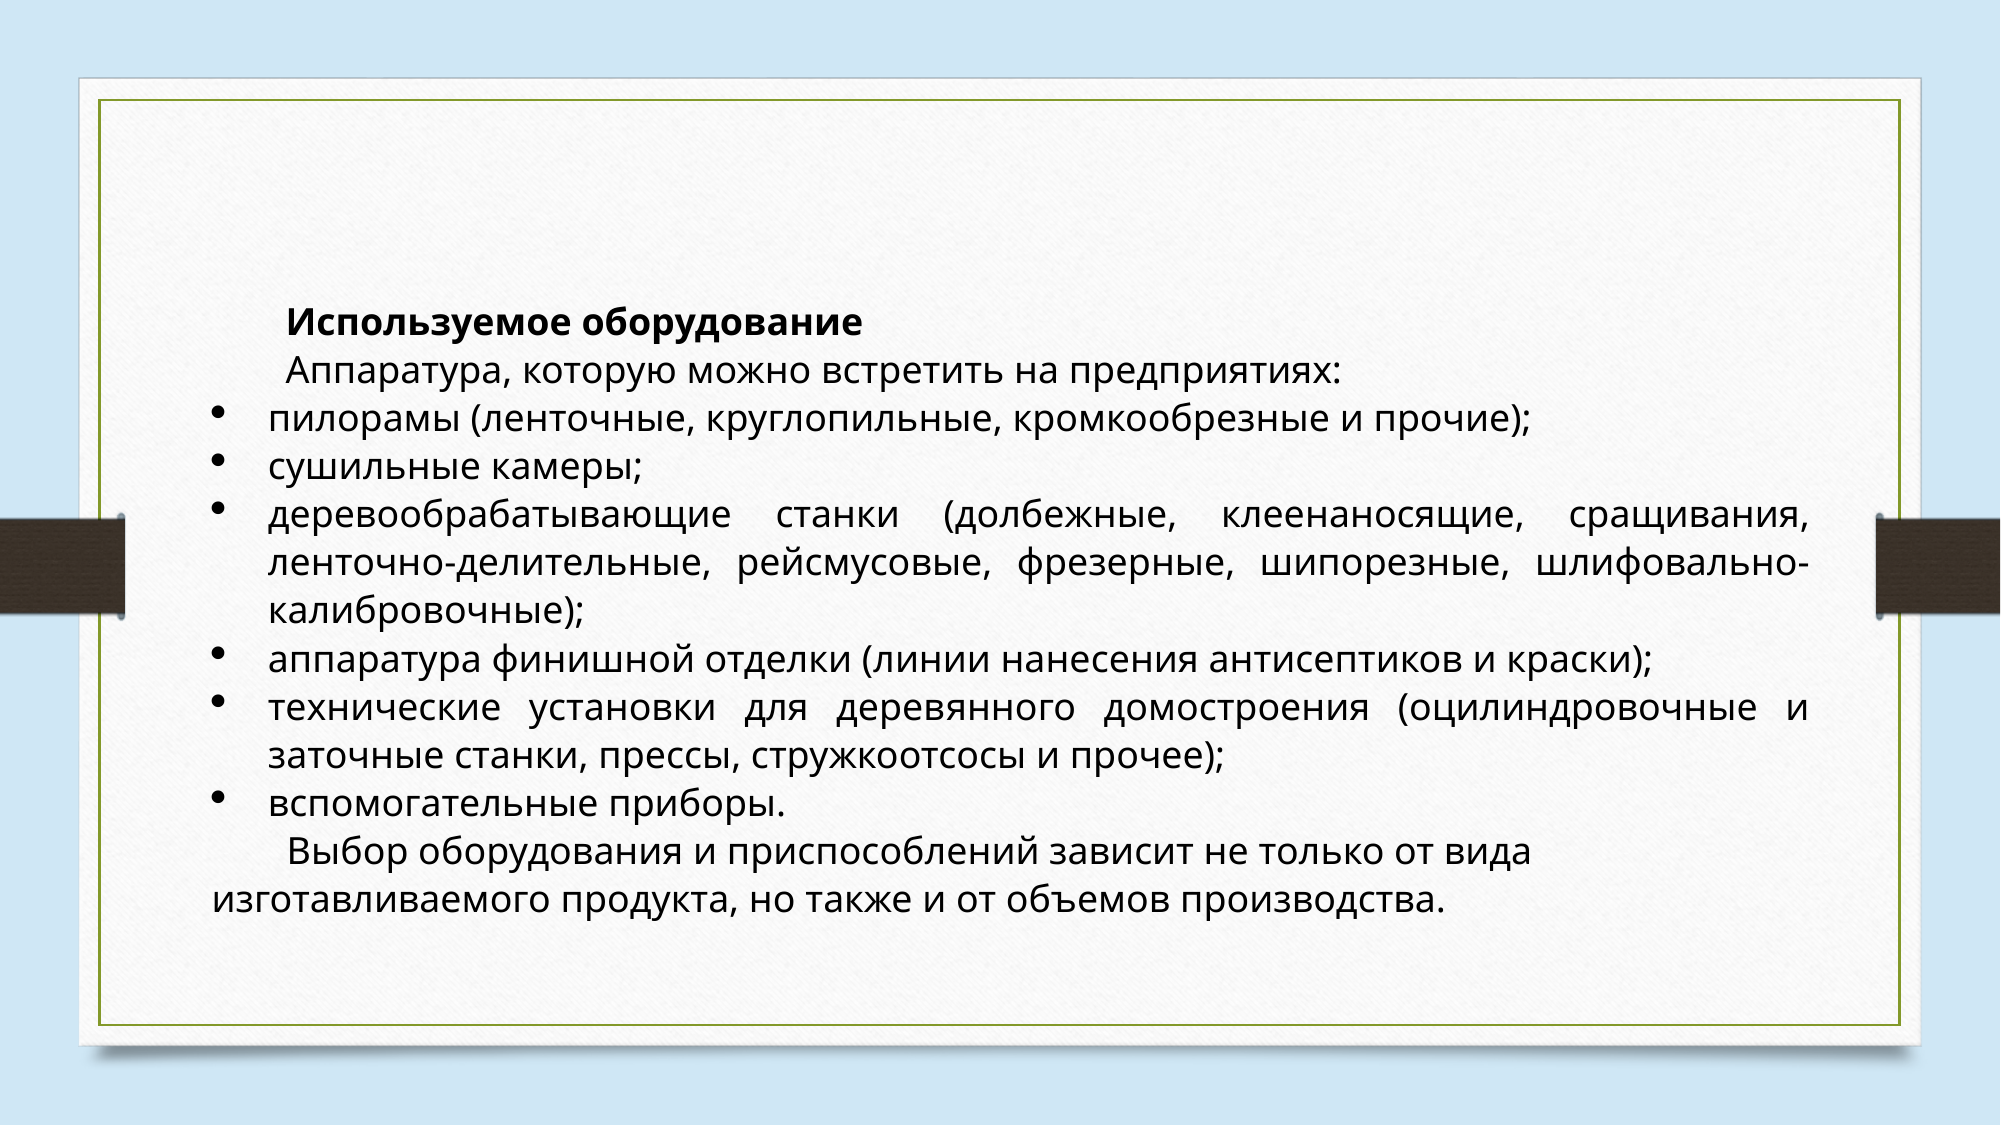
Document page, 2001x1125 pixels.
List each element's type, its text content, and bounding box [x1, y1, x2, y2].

picture [0, 0, 2001, 1125]
text_box Используемое оборудование Аппаратура, которую можно встретить на предприятиях: пилорамы (ленточные, круглопильные, кромкообрезные и прочие); сушильные камеры; деревообрабатывающие станки (долбежные, клеенаносящие, сращивания, ленточно-делительные, рейсмусовые, фрезерные, шипорезные, шлифовально-калибровочные); аппаратура финишной отделки (линии нанесения антисептиков и краски); технические установки для деревянного домостроения (оцилиндровочные и заточные станки, прессы, стружкоотсосы и прочее); вспомогательные приборы. Выбор оборудования и приспособлений зависит не только от вида изготавливаемого продукта, но также и от объемов производства. [196, 97, 1826, 928]
